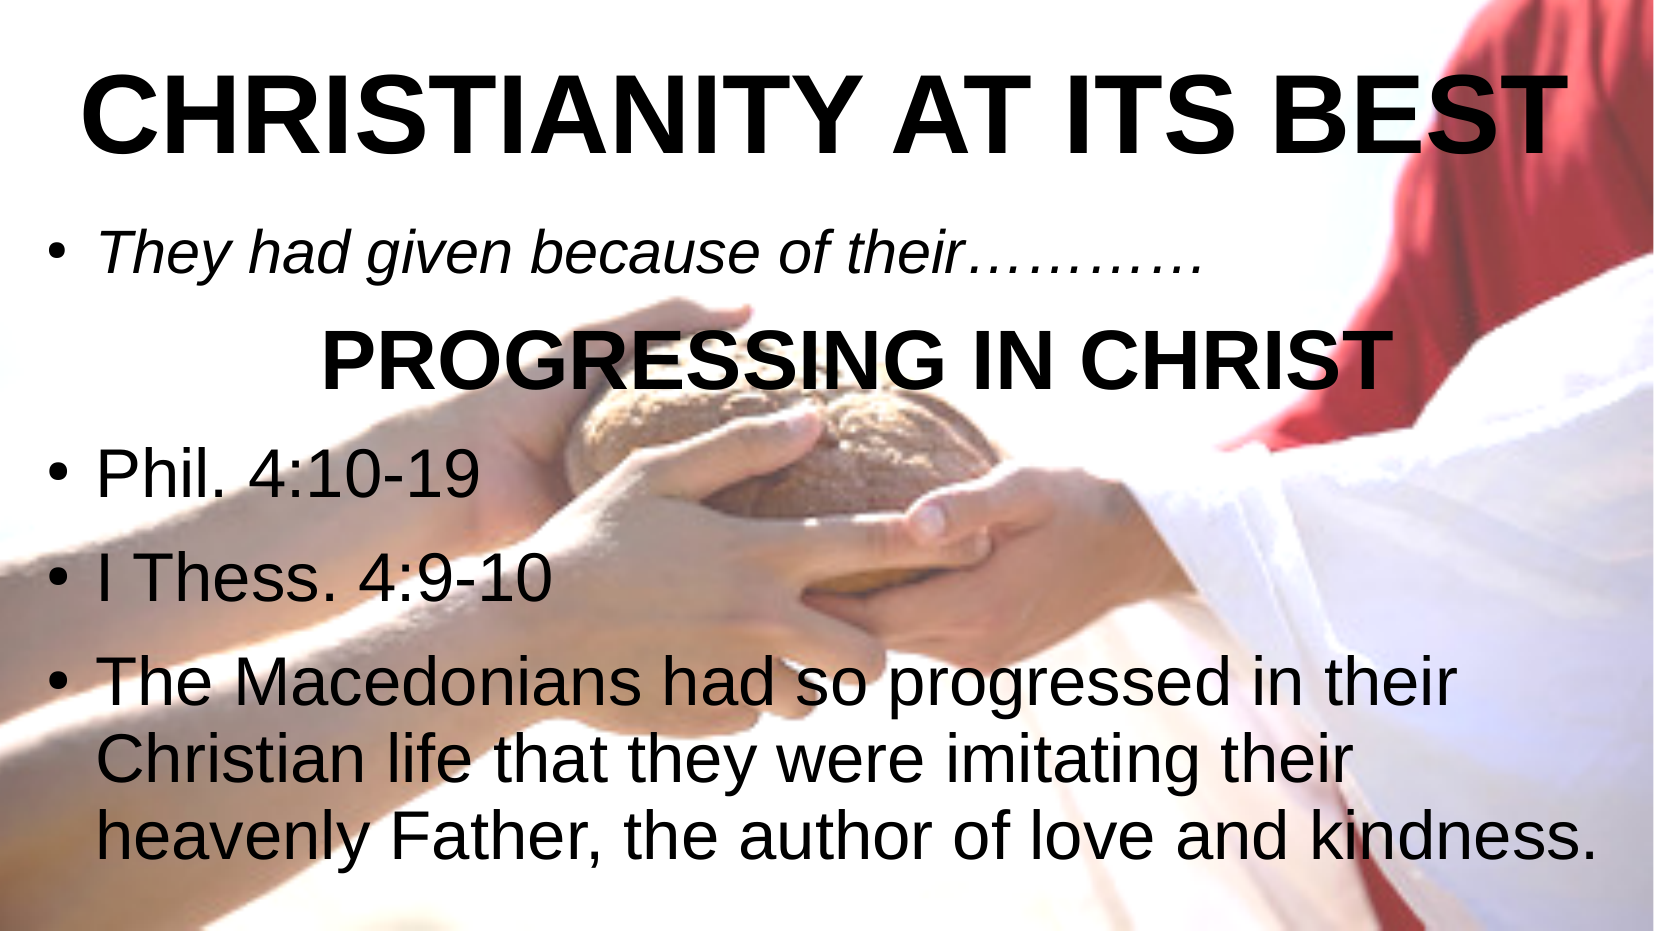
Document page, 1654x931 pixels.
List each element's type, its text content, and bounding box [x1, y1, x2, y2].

title CHRISTIANITY AT ITS BEST [45, 0, 1606, 217]
list They had given because of their………… PROGRESSING IN CHRIST Phil. 4:10-19 I Thess. 4:9-10 The Macedonians had so progressed in their Christian life that they were imitating their heavenly Father, the author of love and kindness. [30, 217, 1621, 901]
picture [0, 0, 1654, 931]
